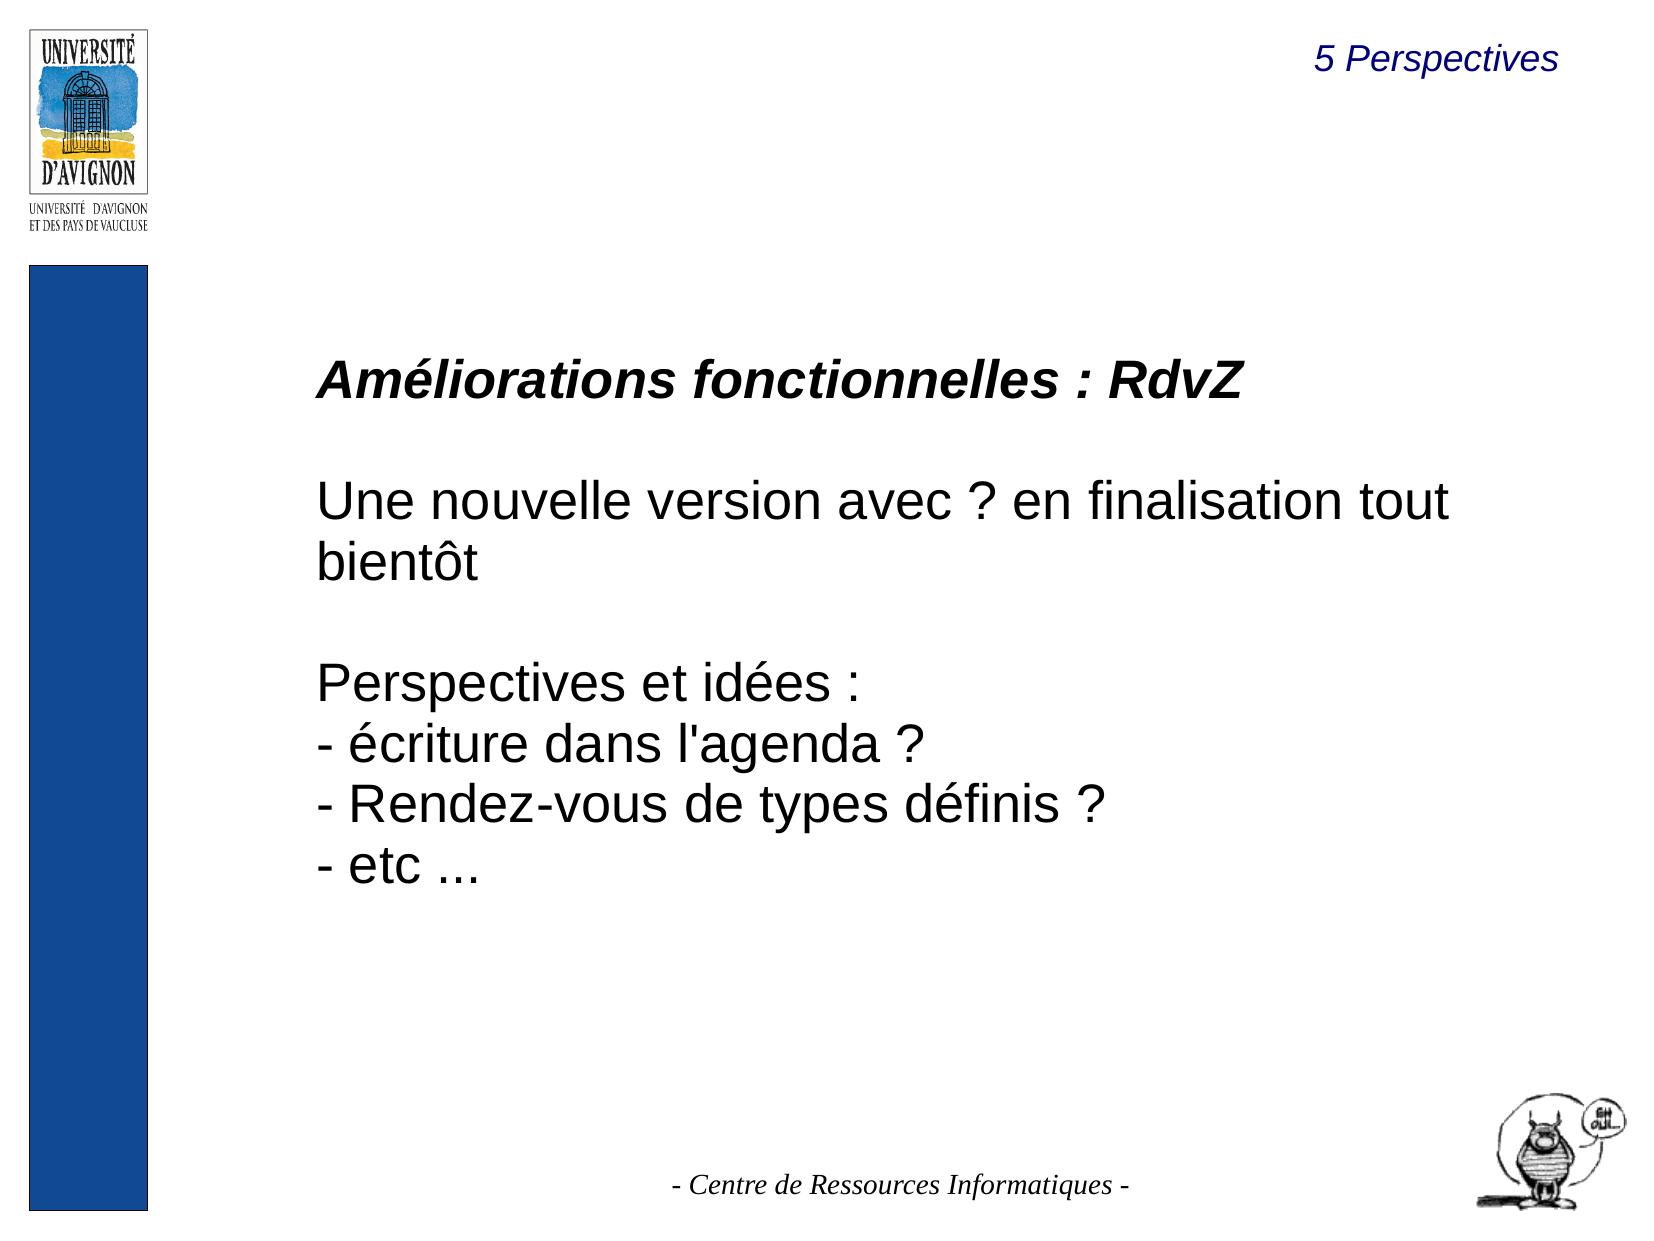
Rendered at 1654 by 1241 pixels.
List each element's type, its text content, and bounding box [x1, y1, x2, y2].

text_box Améliorations fonctionnelles : RdvZ Une nouvelle version avec ? en finalisation tout bientôt Perspectives et idées : - écriture dans l'agenda ? - Rendez-vous de types définis ? - etc ... [301, 342, 1571, 963]
text_box [29, 265, 148, 1211]
picture [1476, 1093, 1627, 1211]
text_box - Centre de Ressources Informatiques - [648, 1160, 1153, 1209]
picture [29, 29, 148, 236]
text_box 5 Perspectives [1299, 29, 1654, 87]
